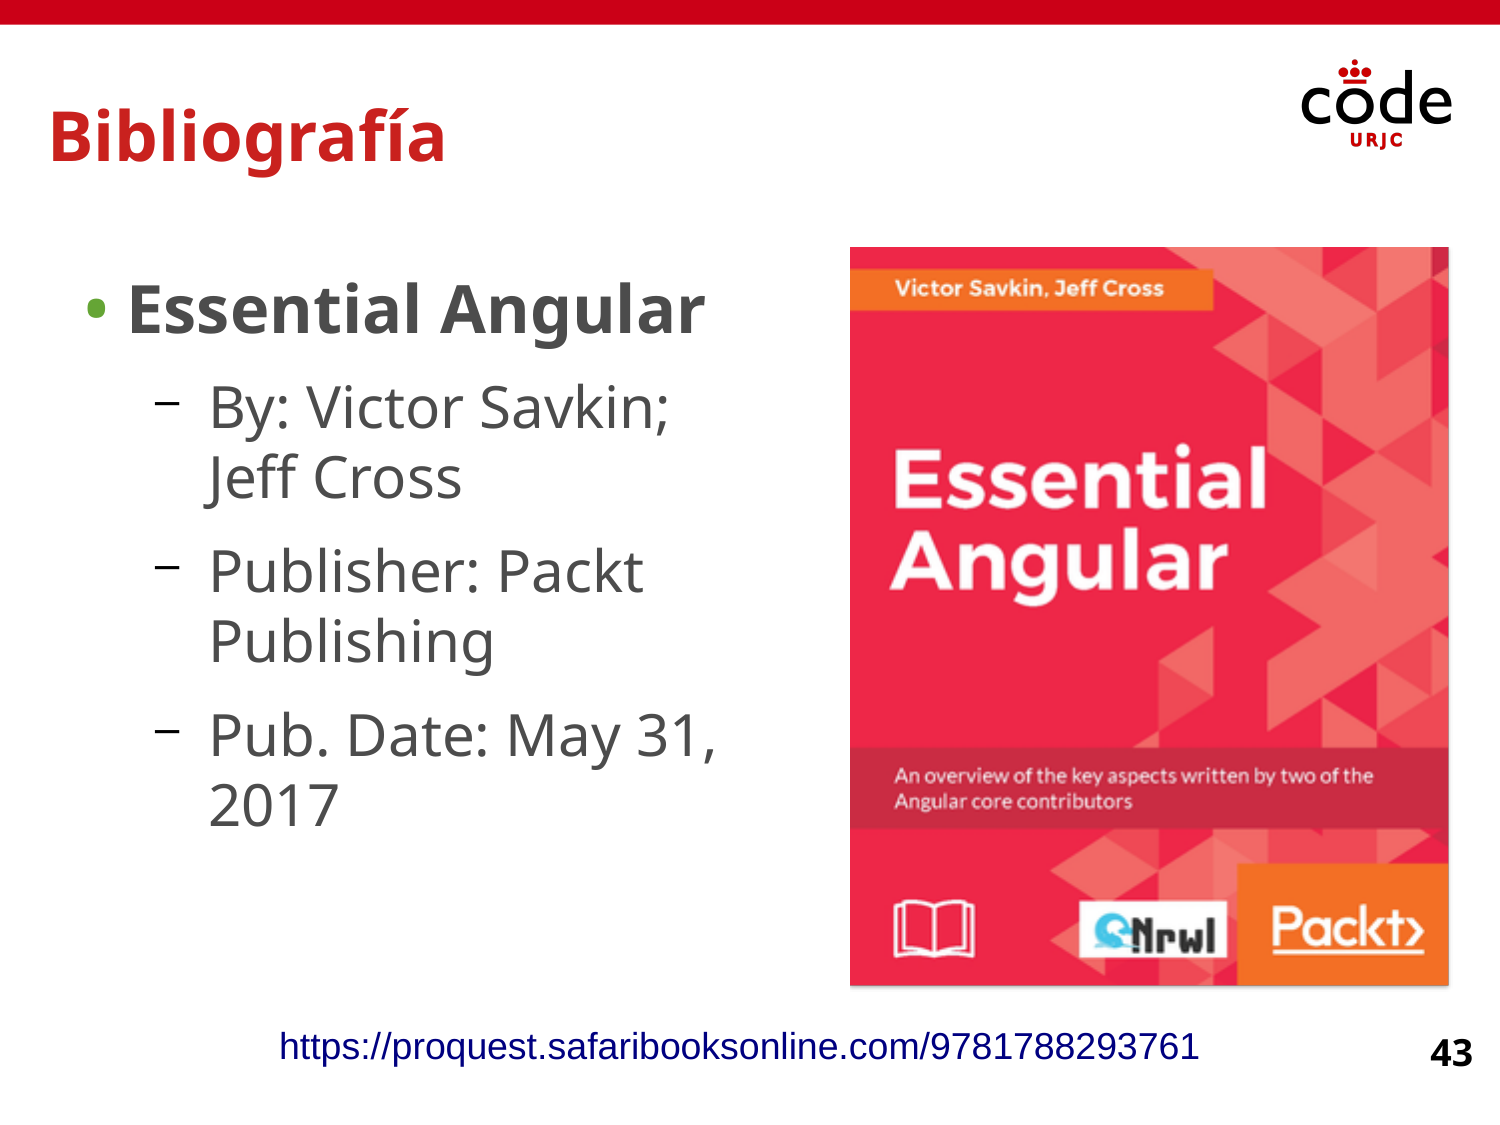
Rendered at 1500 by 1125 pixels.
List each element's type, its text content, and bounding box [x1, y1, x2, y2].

text_box https://proquest.safaribooksonline.com/9781788293761 [106, 1018, 1384, 1081]
picture [1284, 50, 1468, 161]
title Bibliografía [32, 79, 1383, 189]
picture [850, 247, 1453, 992]
list Essential Angular By: Victor Savkin; Jeff Cross Publisher: Packt Publishing Pub. Date: May 31, 2017 [51, 259, 756, 1013]
